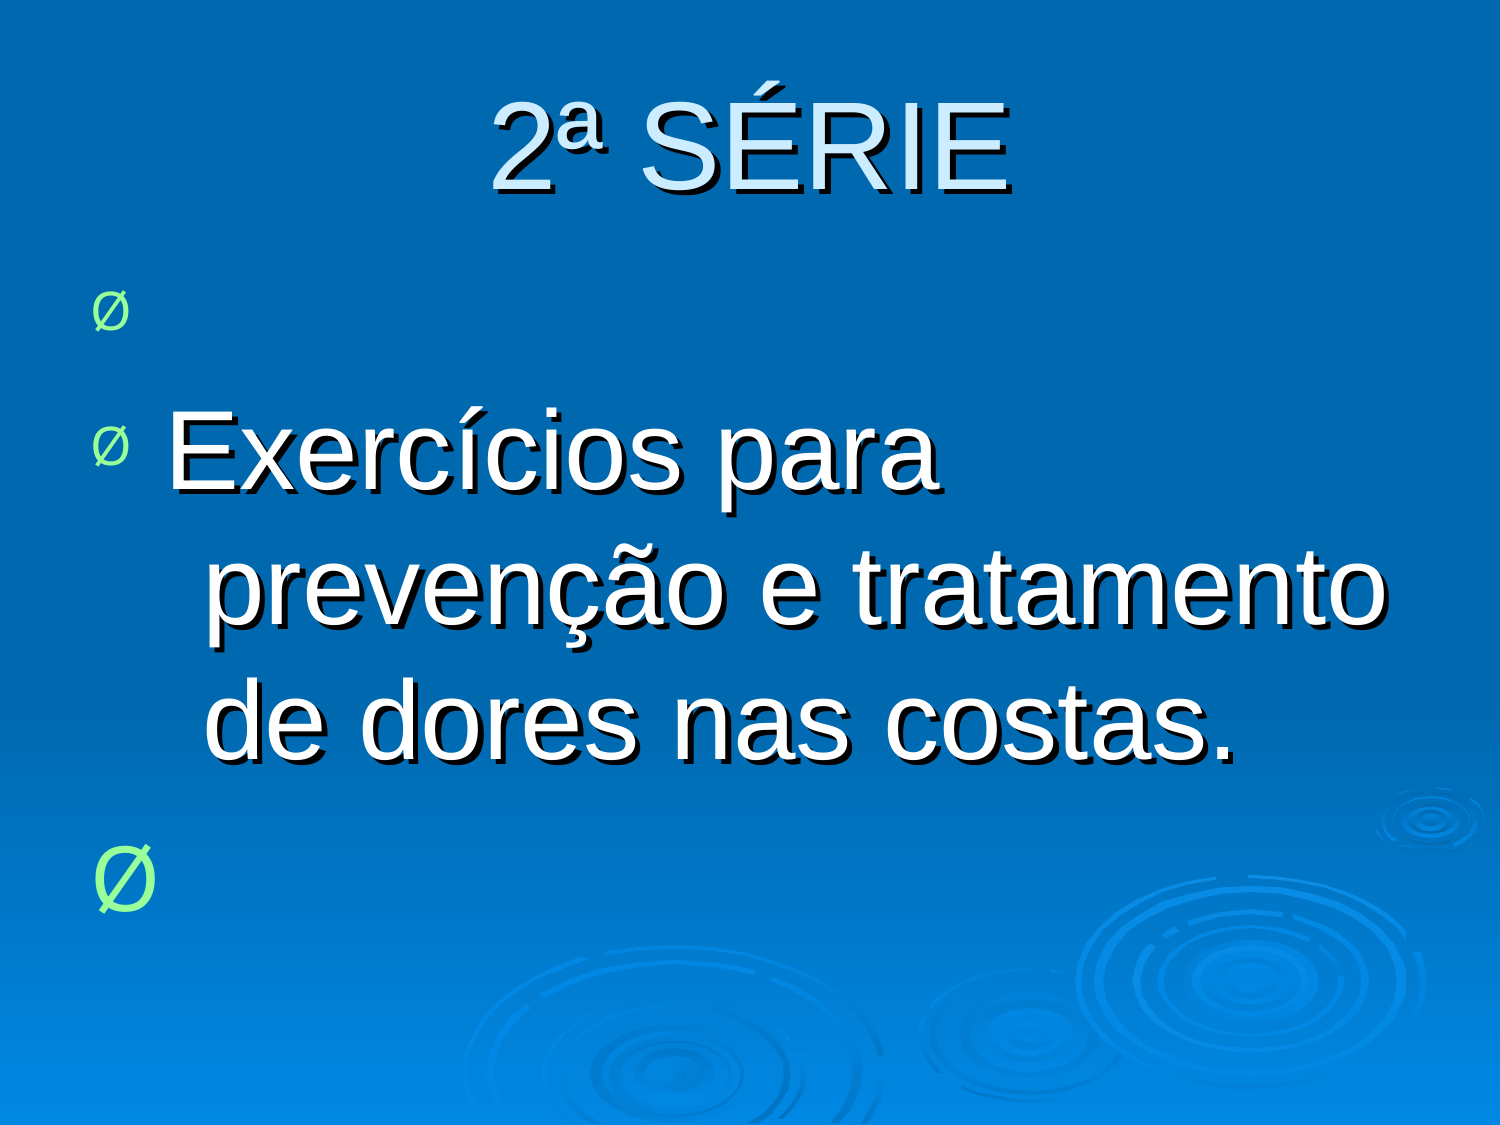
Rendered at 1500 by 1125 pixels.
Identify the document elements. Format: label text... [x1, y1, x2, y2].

list Exercícios para prevenção e tratamento de dores nas costas. [75, 262, 1426, 1005]
title 2ª SÉRIE [75, 45, 1426, 233]
